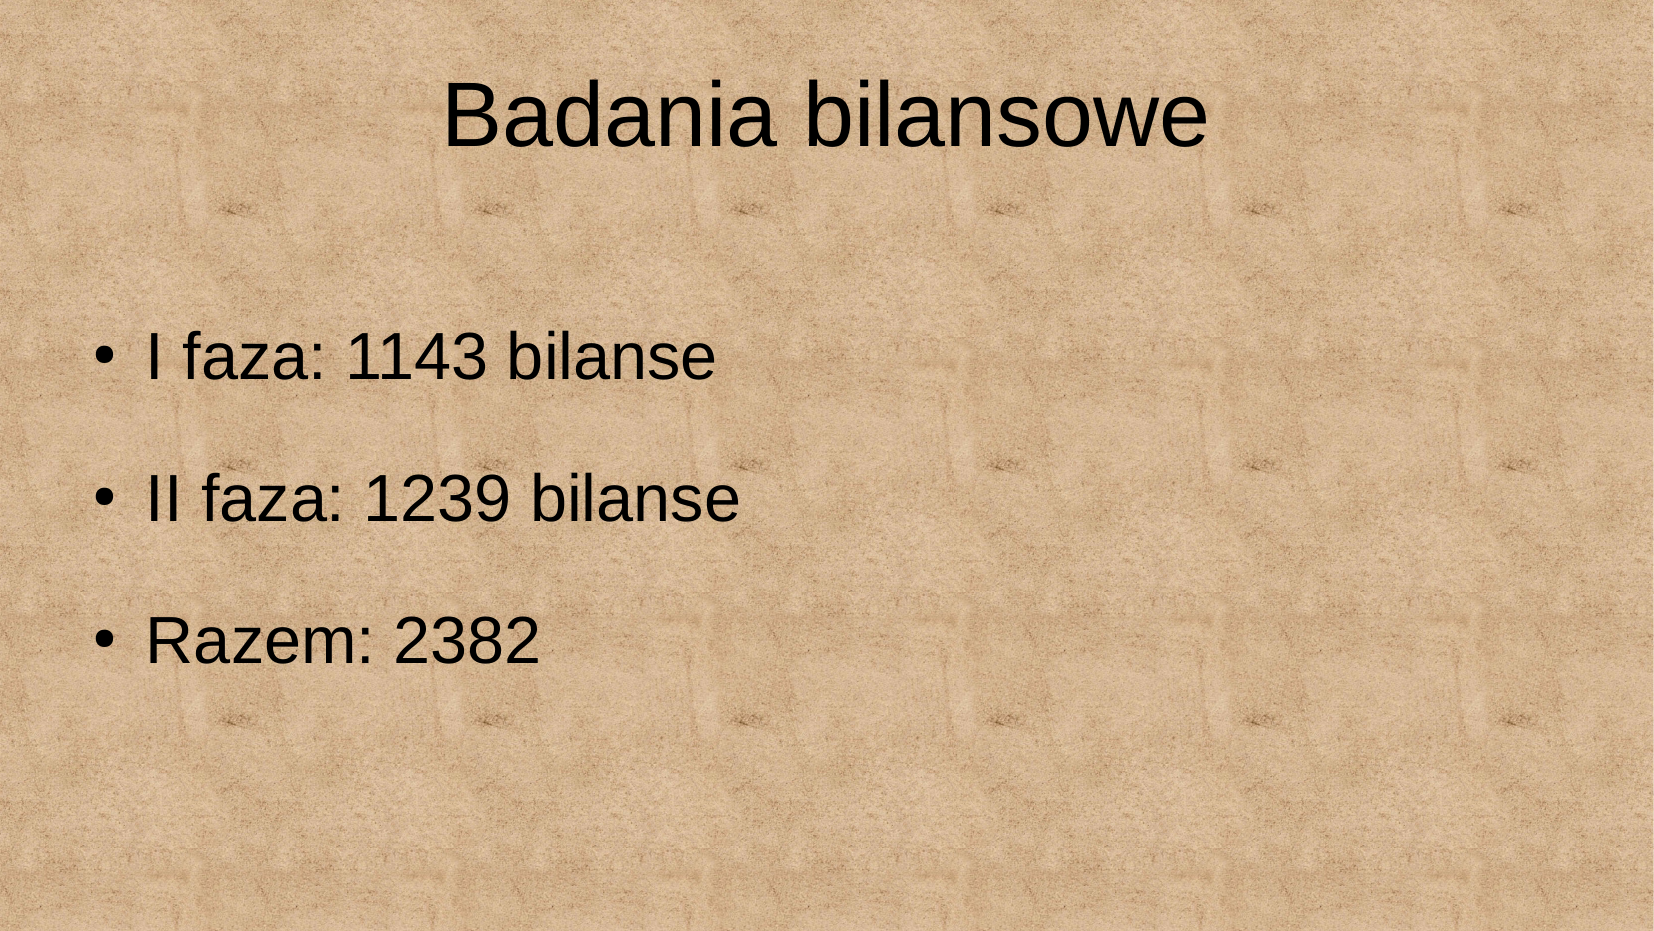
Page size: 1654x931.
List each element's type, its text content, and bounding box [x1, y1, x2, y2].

picture [0, 0, 1654, 931]
list I faza: 1143 bilanse II faza: 1239 bilanse Razem: 2382 [75, 210, 1564, 750]
title Badania bilansowe [82, 37, 1571, 193]
